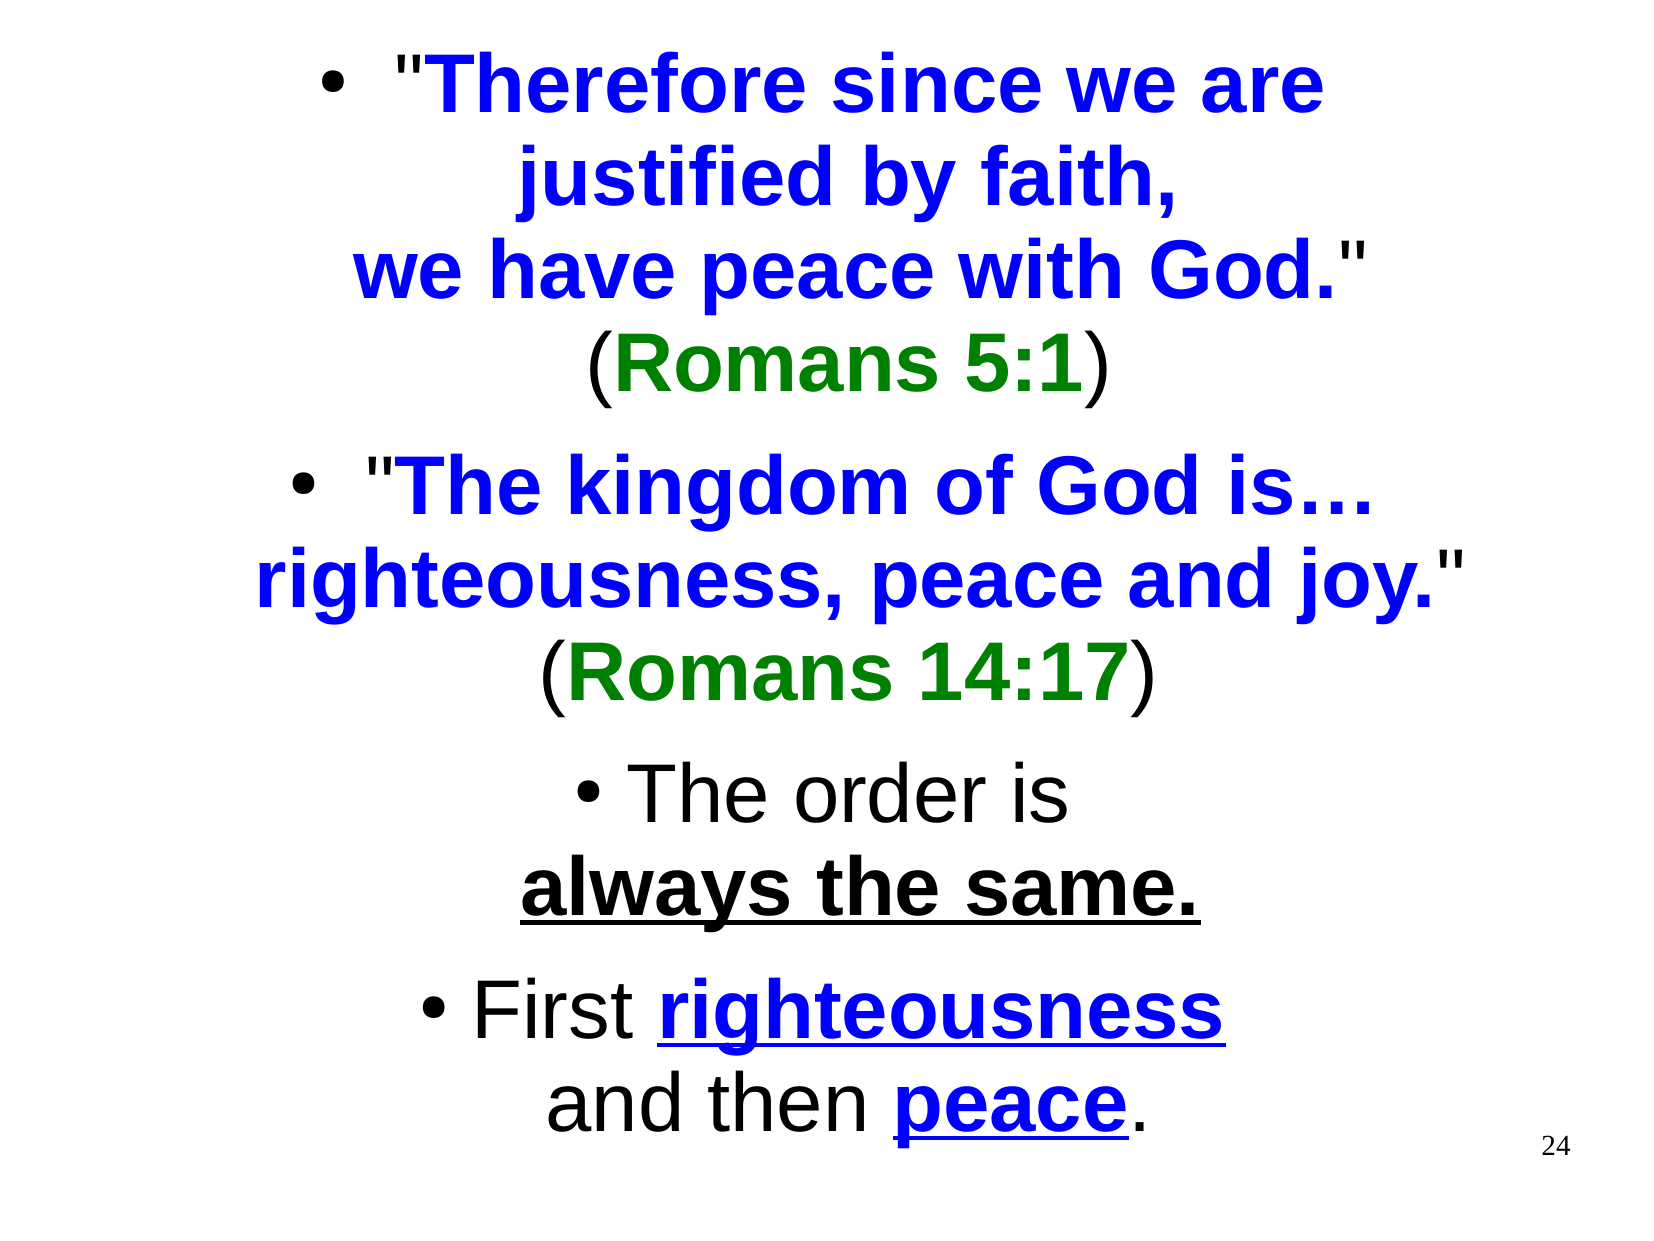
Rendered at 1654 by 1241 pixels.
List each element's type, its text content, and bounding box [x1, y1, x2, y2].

list "Therefore since we are justified by faith, we have peace with God." (Romans 5:1) "The kingdom of God is… righteousness, peace and joy." (Romans 14:17) The order is always the same. First righteousness and then peace. [37, 37, 1613, 1238]
